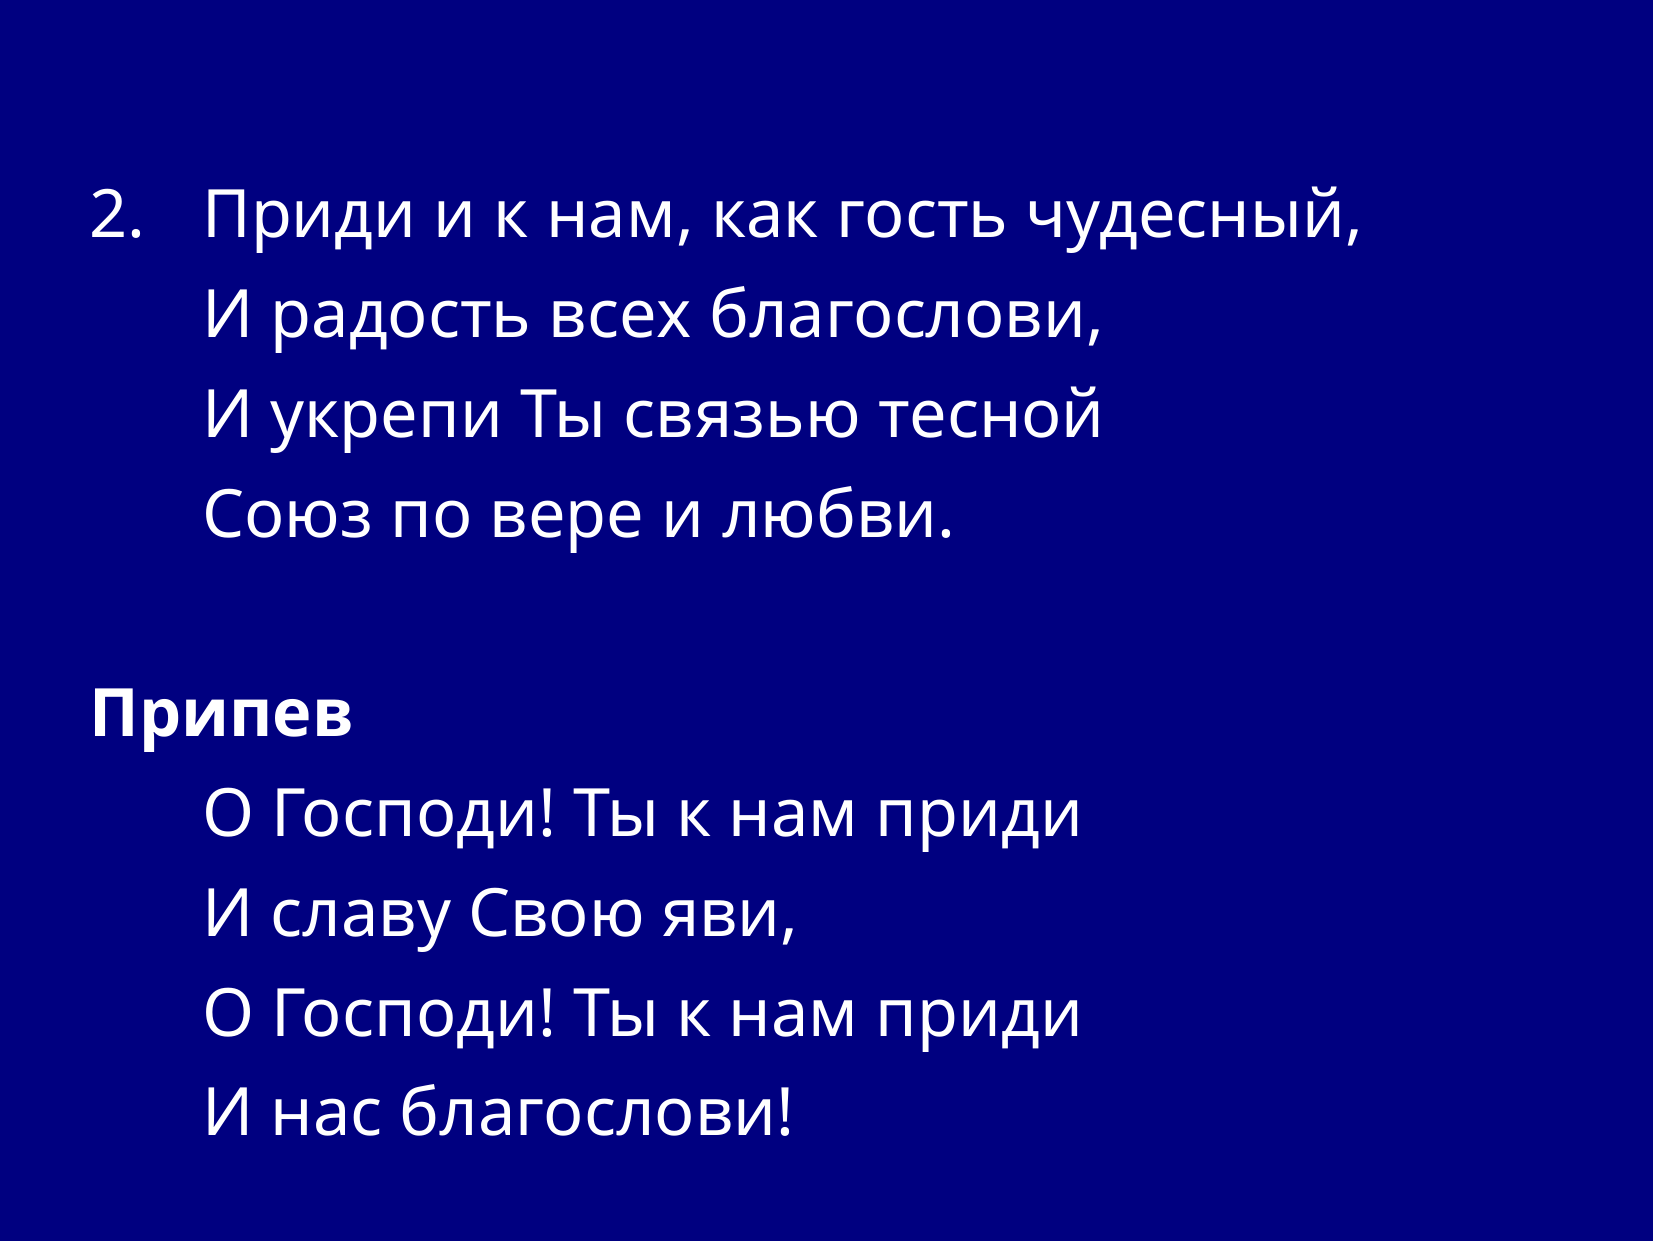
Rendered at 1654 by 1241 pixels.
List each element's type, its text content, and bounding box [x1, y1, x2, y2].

text_box 2. Приди и к нам, как гость чудесный, И радость всех благослови, И укрепи Ты связью тесной Союз по вере и любви. Припев О Господи! Ты к нам приди И славу Свою яви, О Господи! Ты к нам приди И нас благослови! [75, 150, 1576, 1163]
